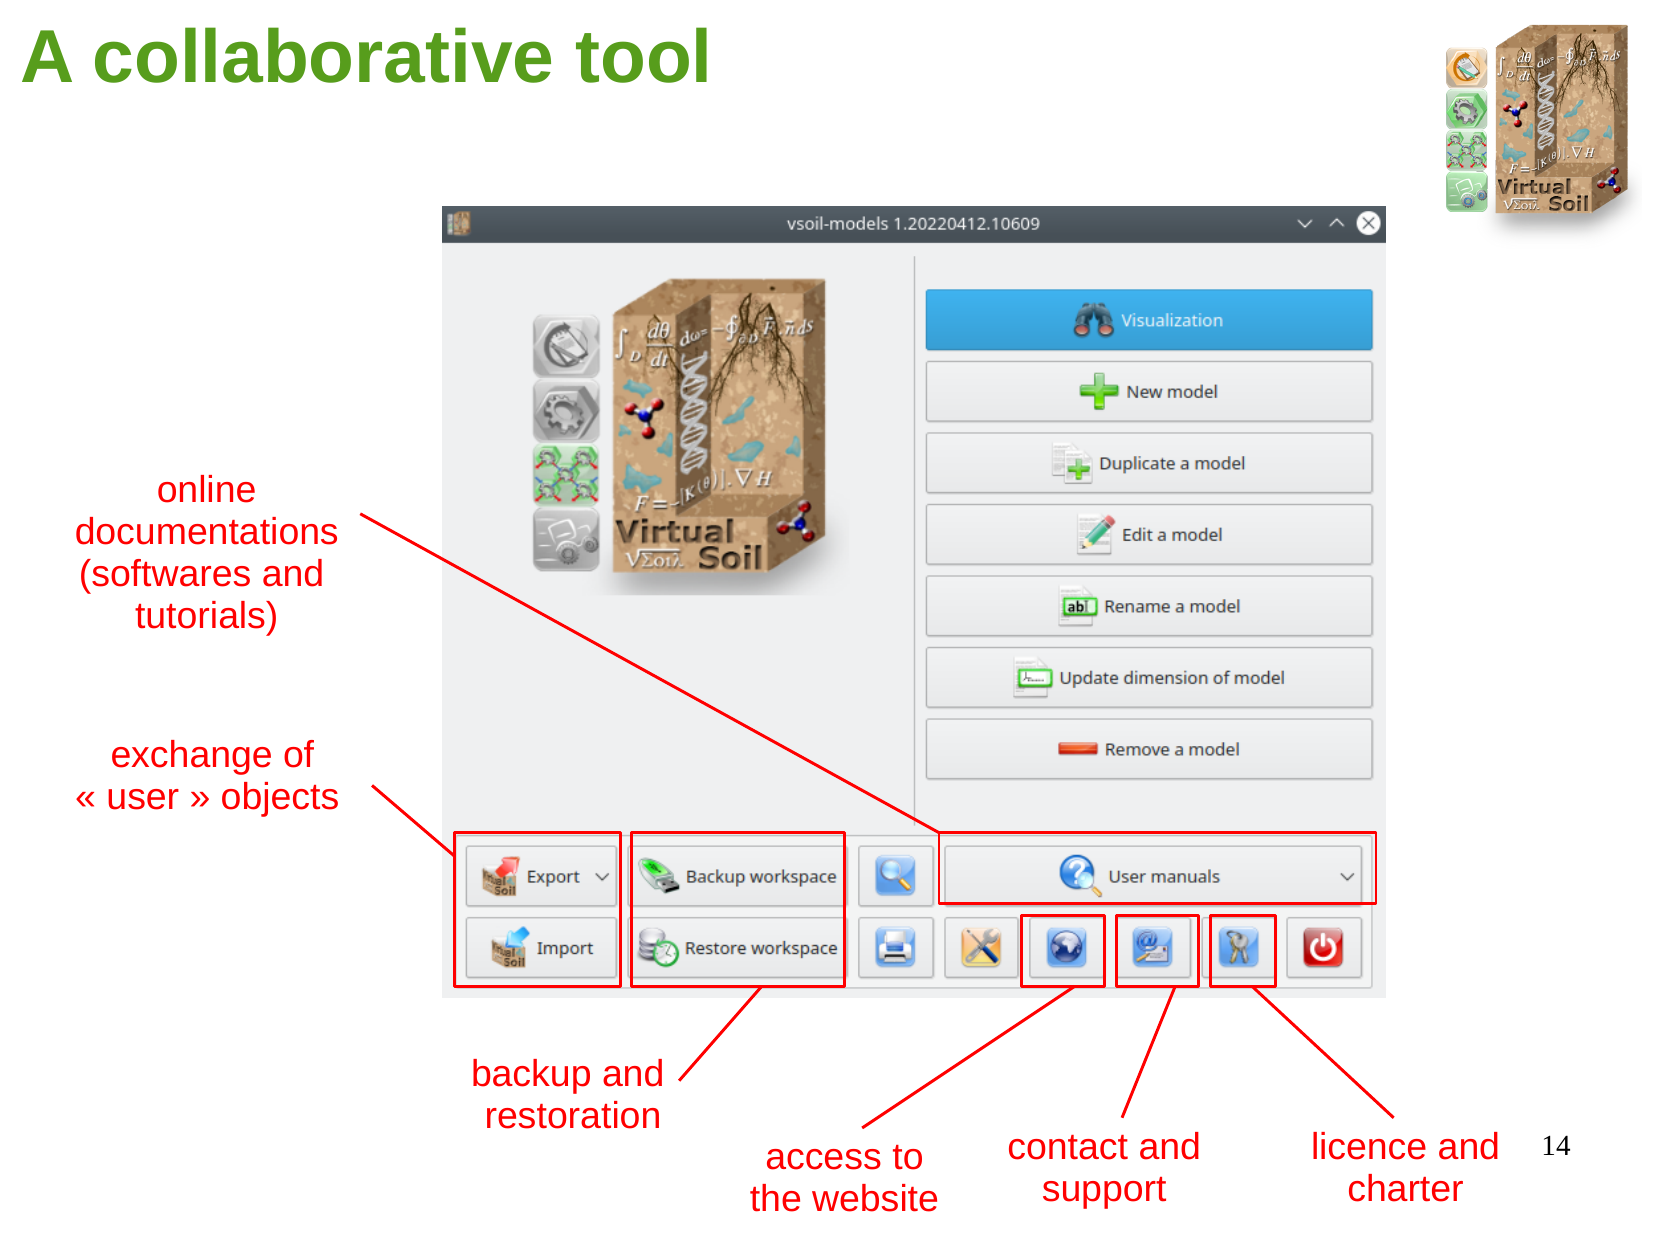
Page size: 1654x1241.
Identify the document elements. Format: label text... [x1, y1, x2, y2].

picture [633, 834, 843, 985]
text_box access to the website [720, 1127, 969, 1227]
picture [442, 206, 1386, 999]
text_box backup and restoration [413, 1045, 733, 1145]
text_box exchange of « user » objects [53, 726, 373, 826]
picture [940, 834, 1375, 902]
picture [1118, 917, 1197, 985]
text_box A collaborative tool [5, 7, 1276, 107]
picture [1409, 0, 1642, 260]
picture [1023, 917, 1103, 985]
text_box contact and support [980, 1117, 1229, 1217]
picture [456, 834, 619, 985]
picture [1212, 917, 1274, 985]
text_box licence and charter [1281, 1117, 1530, 1217]
text_box online documentations (softwares and tutorials) [47, 460, 367, 644]
